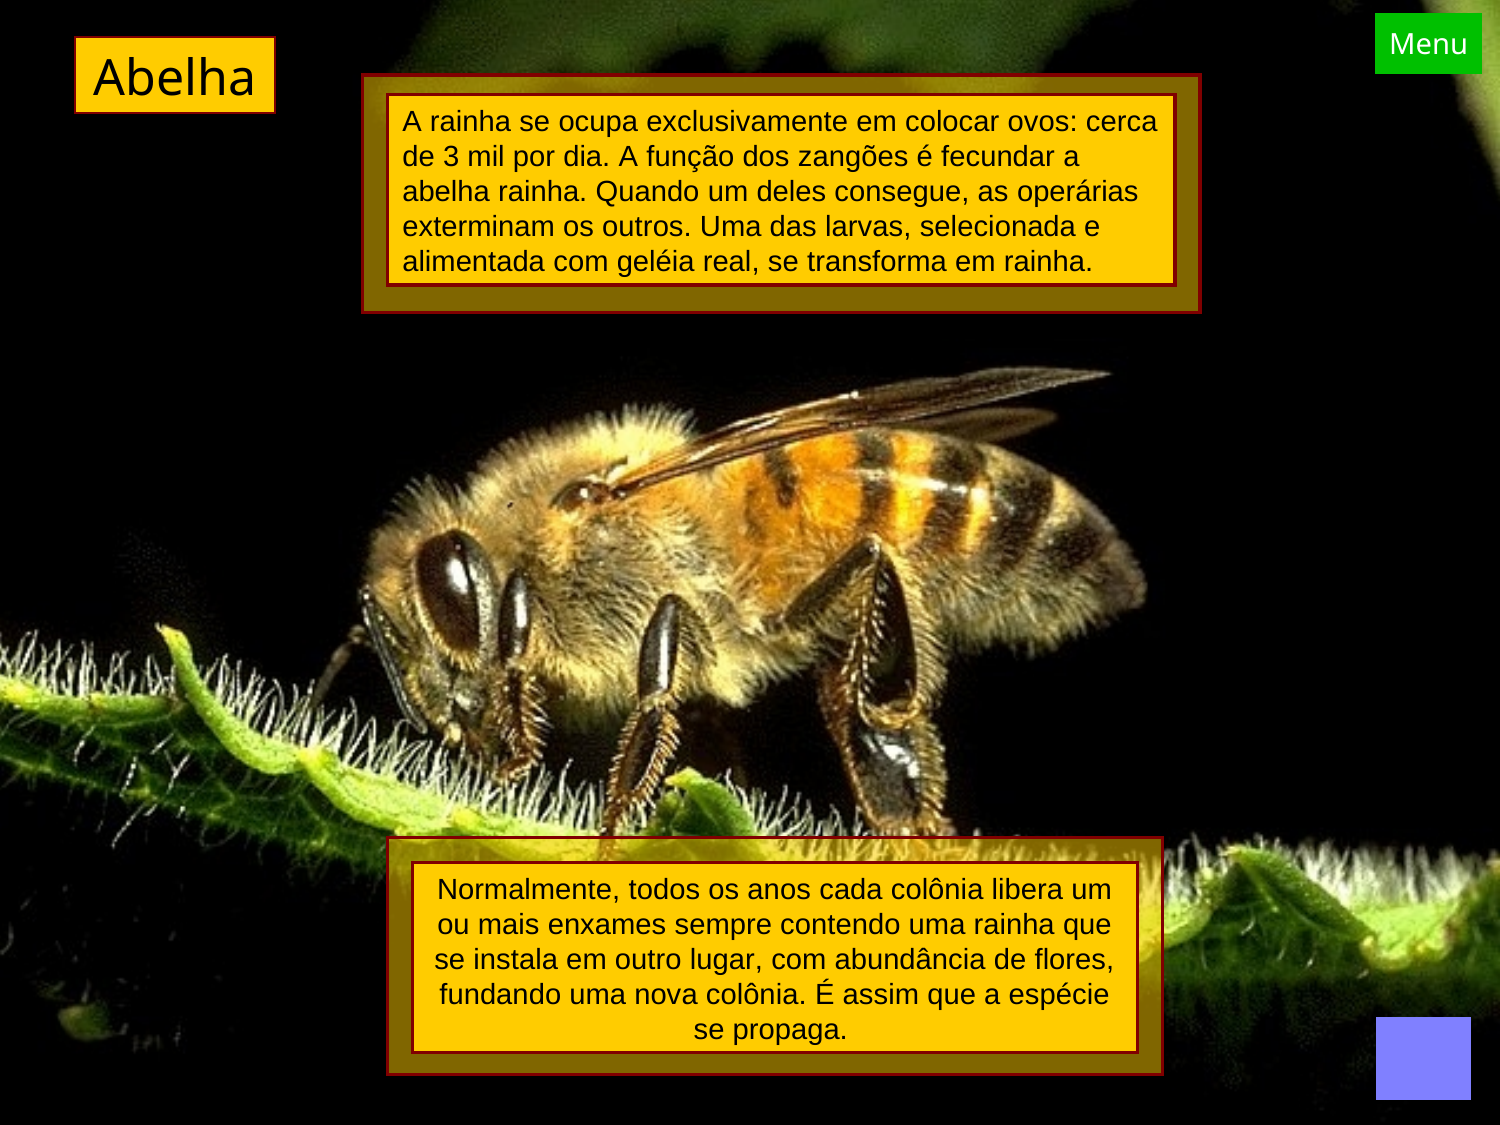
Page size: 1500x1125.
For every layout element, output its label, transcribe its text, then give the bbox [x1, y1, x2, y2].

text_box Normalmente, todos os anos cada colônia libera um ou mais enxames sempre contendo uma rainha que se instala em outro lugar, com abundância de flores, fundando uma nova colônia. É assim que a espécie se propaga. [412, 862, 1138, 1053]
text_box [362, 75, 1201, 313]
text_box Abelha [74, 37, 276, 113]
picture [0, 0, 1500, 1125]
text_box [387, 837, 1163, 1075]
text_box A rainha se ocupa exclusivamente em colocar ovos: cerca de 3 mil por dia. A função dos zangões é fecundar a abelha rainha. Quando um deles consegue, as operárias exterminam os outros. Uma das larvas, selecionada e alimentada com geléia real, se transforma em rainha. [387, 94, 1176, 286]
